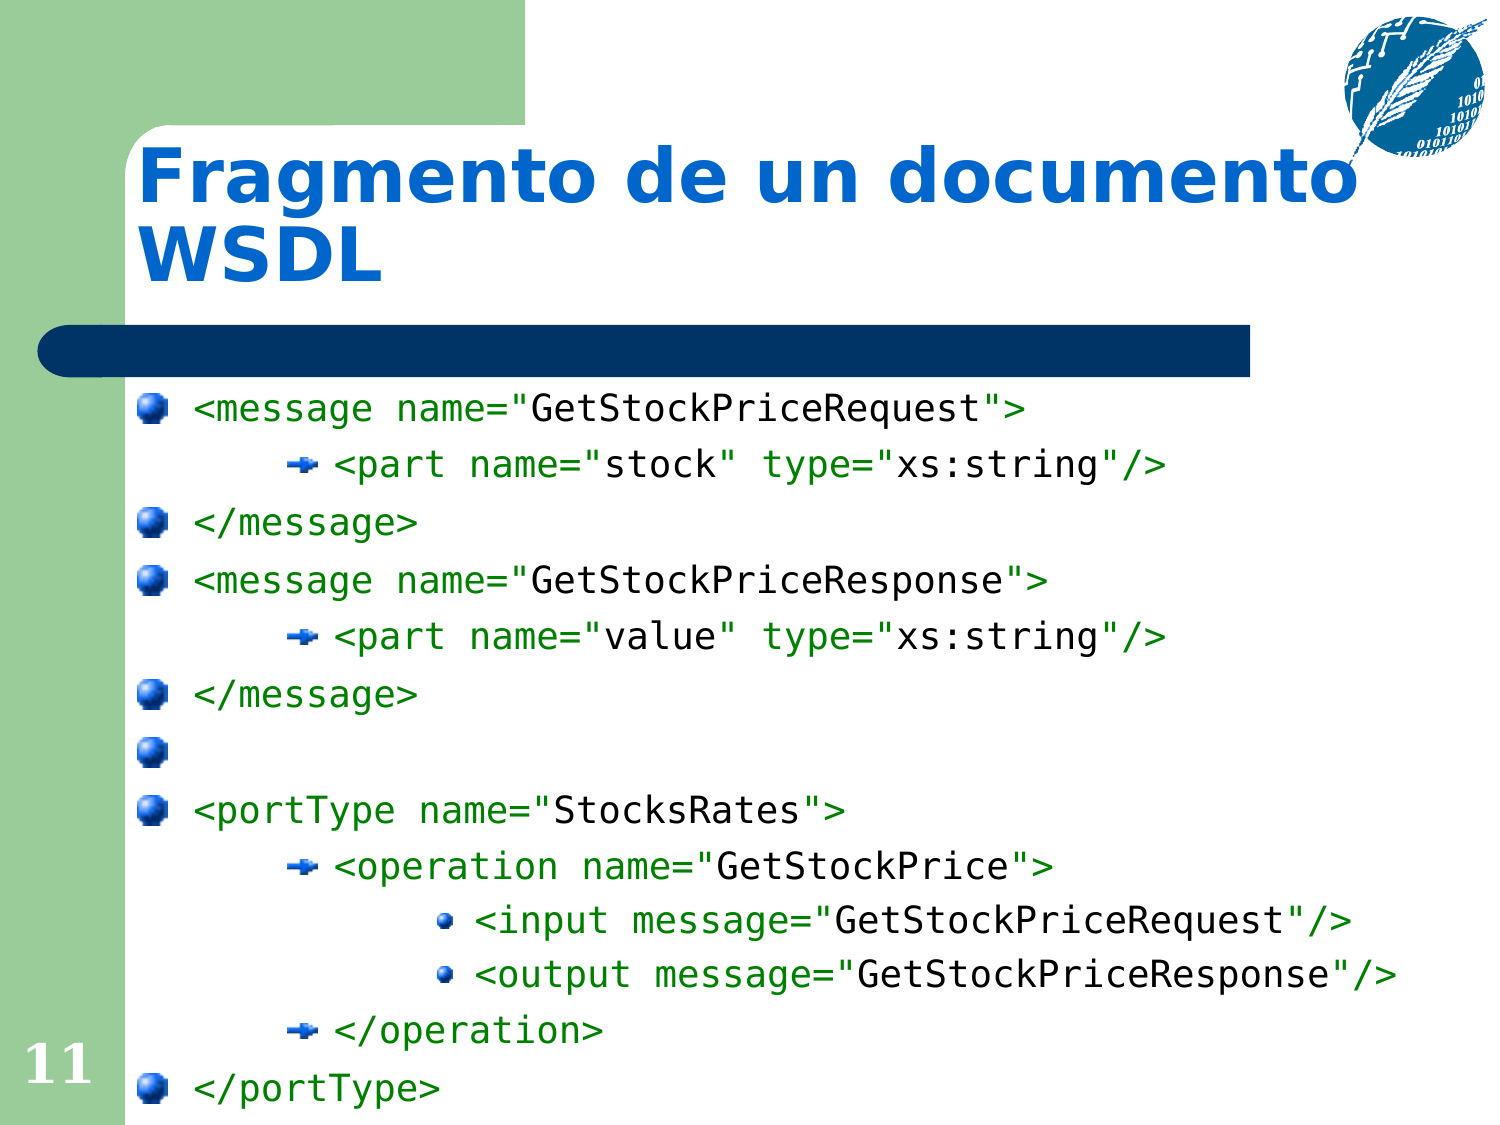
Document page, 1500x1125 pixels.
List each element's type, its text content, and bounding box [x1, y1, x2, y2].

picture [1416, 140, 1425, 149]
picture [1427, 138, 1431, 148]
picture [1436, 127, 1450, 136]
picture [1341, 15, 1487, 172]
list <message name="GetStockPriceRequest"> <part name="stock" type="xs:string"/> </message> <message name="GetStockPriceResponse"> <part name="value" type="xs:string"/> </message> <portType name="StocksRates"> <operation name="GetStockPrice"> <input message="GetStockPriceRequest"/> <output message="GetStockPriceResponse"/> </operation> </portType> [137, 387, 1400, 1111]
picture [1433, 139, 1440, 147]
title Fragmento de un documento WSDL [136, 135, 1413, 302]
